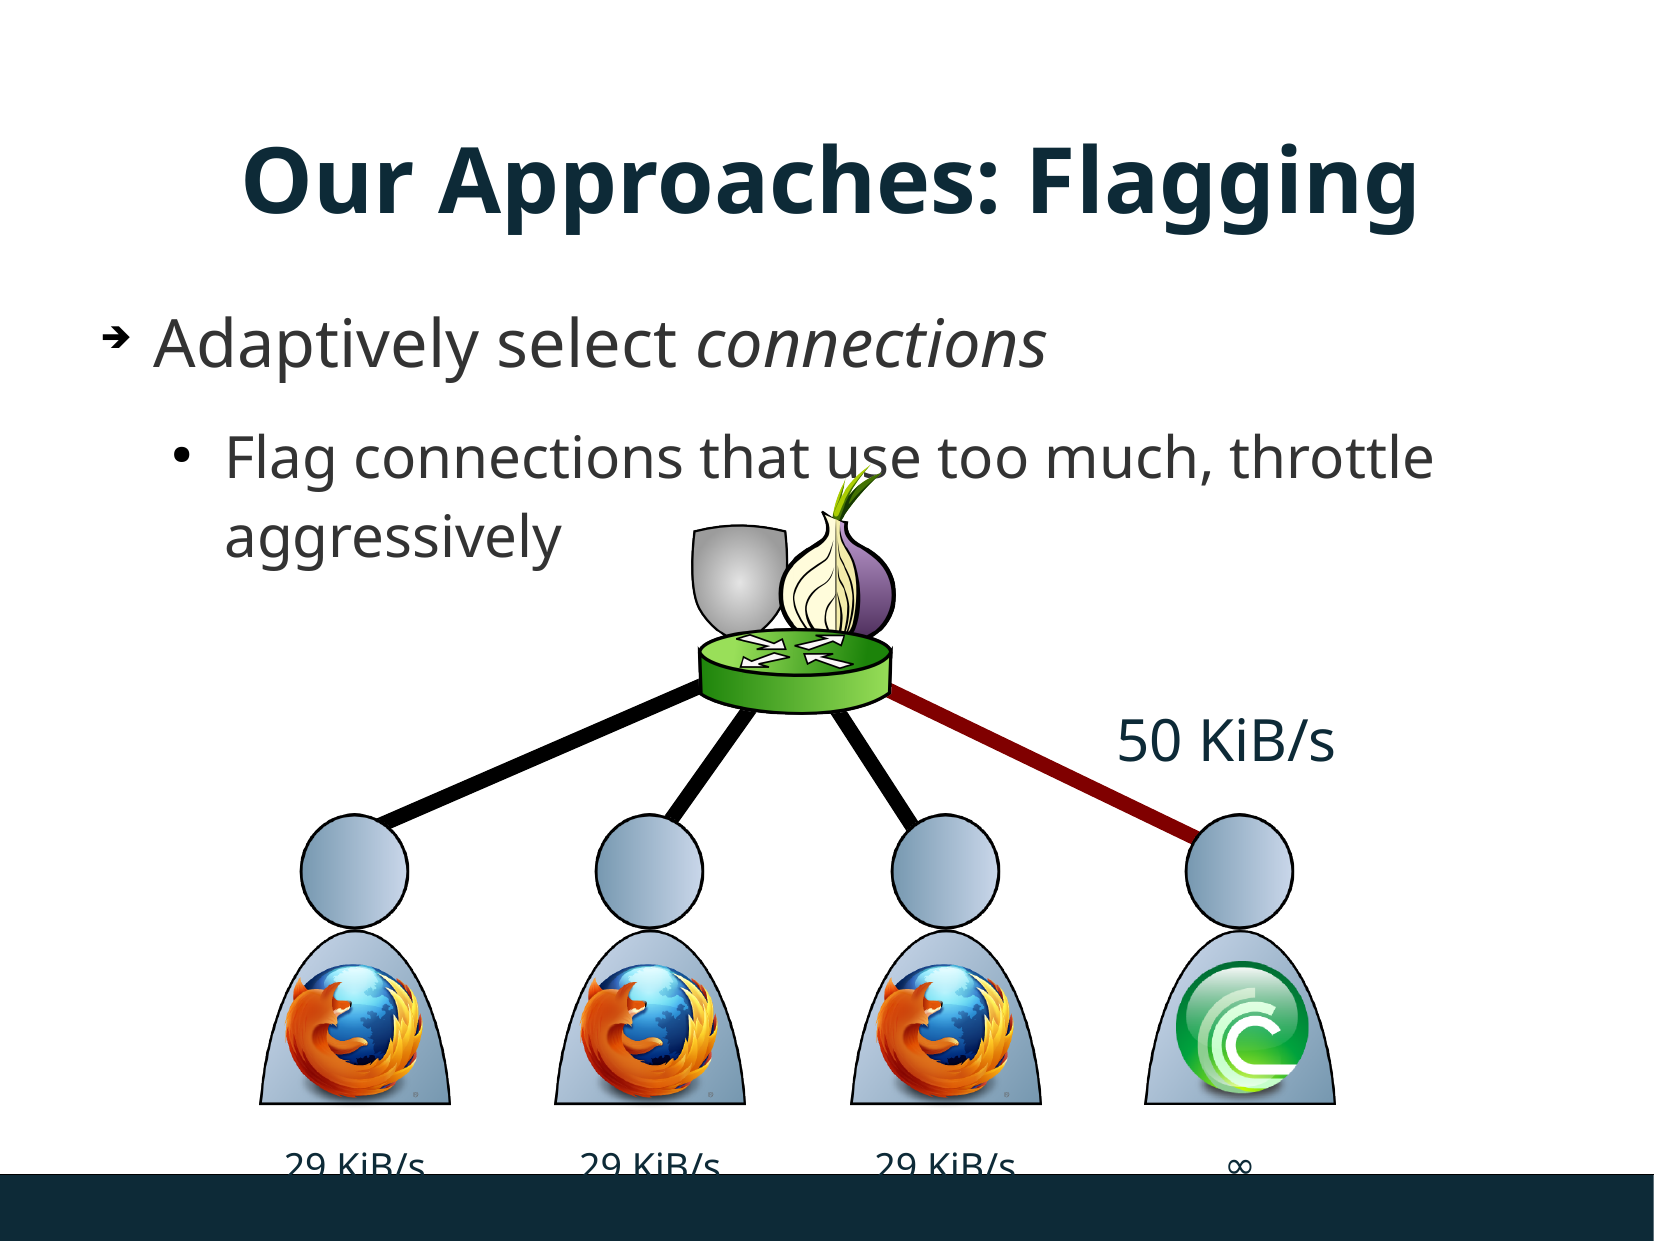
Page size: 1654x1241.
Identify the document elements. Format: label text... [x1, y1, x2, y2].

list Adaptively select connections Flag connections that use too much, throttle aggressively [82, 296, 1571, 1115]
picture [850, 813, 1042, 1111]
title Our Approaches: Flagging [86, 74, 1575, 282]
picture [1144, 813, 1336, 1106]
picture [259, 813, 451, 1111]
picture [691, 464, 896, 715]
picture [554, 813, 746, 1111]
text_box 50 KiB/s [1101, 692, 1417, 775]
